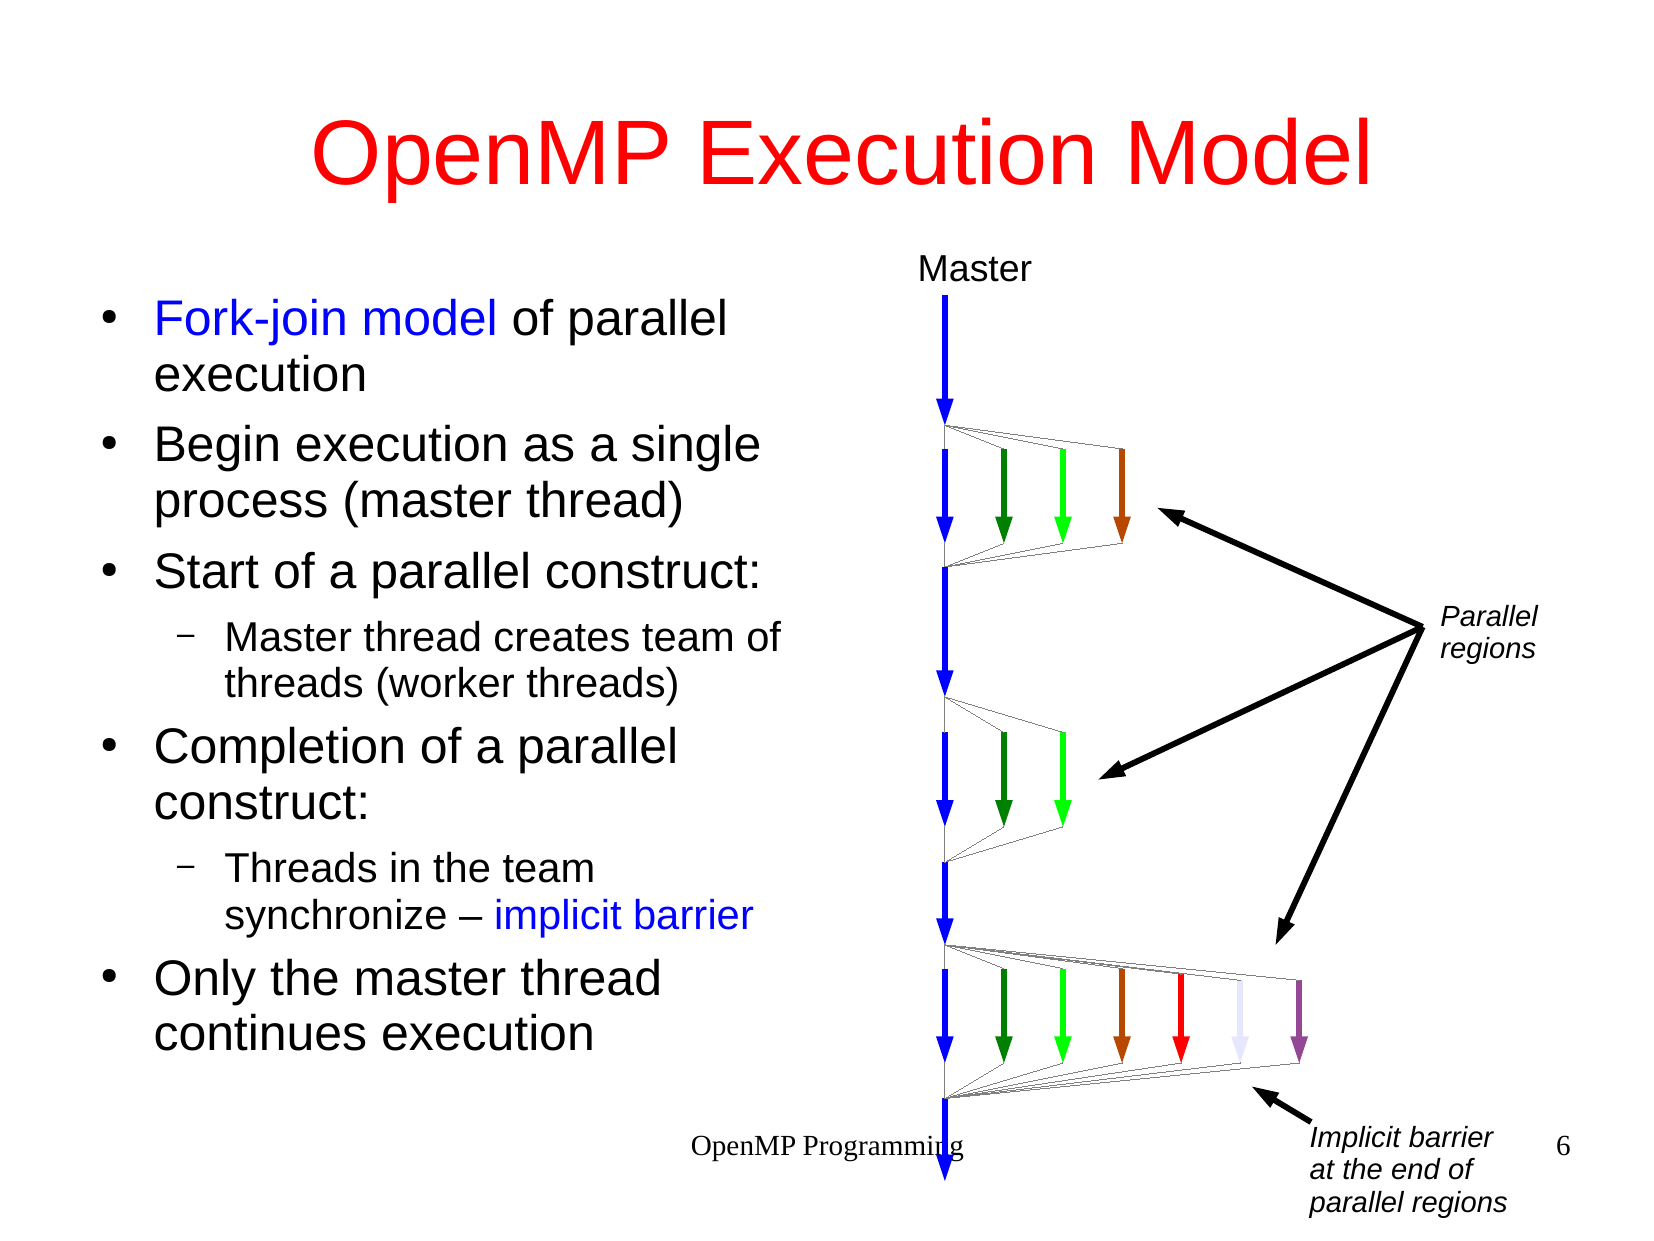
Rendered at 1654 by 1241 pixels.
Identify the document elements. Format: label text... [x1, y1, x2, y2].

list Fork-join model of parallel execution Begin execution as a single process (master thread) Start of a parallel construct: Master thread creates team of threads (worker threads) Completion of a parallel construct: Threads in the team synchronize – implicit barrier Only the master thread continues execution [82, 290, 809, 1109]
title OpenMP Execution Model [82, 49, 1571, 257]
text_box Master [900, 237, 1051, 301]
text_box Parallel regions [1422, 589, 1556, 676]
text_box Implicit barrier at the end of parallel regions [1291, 1110, 1536, 1230]
